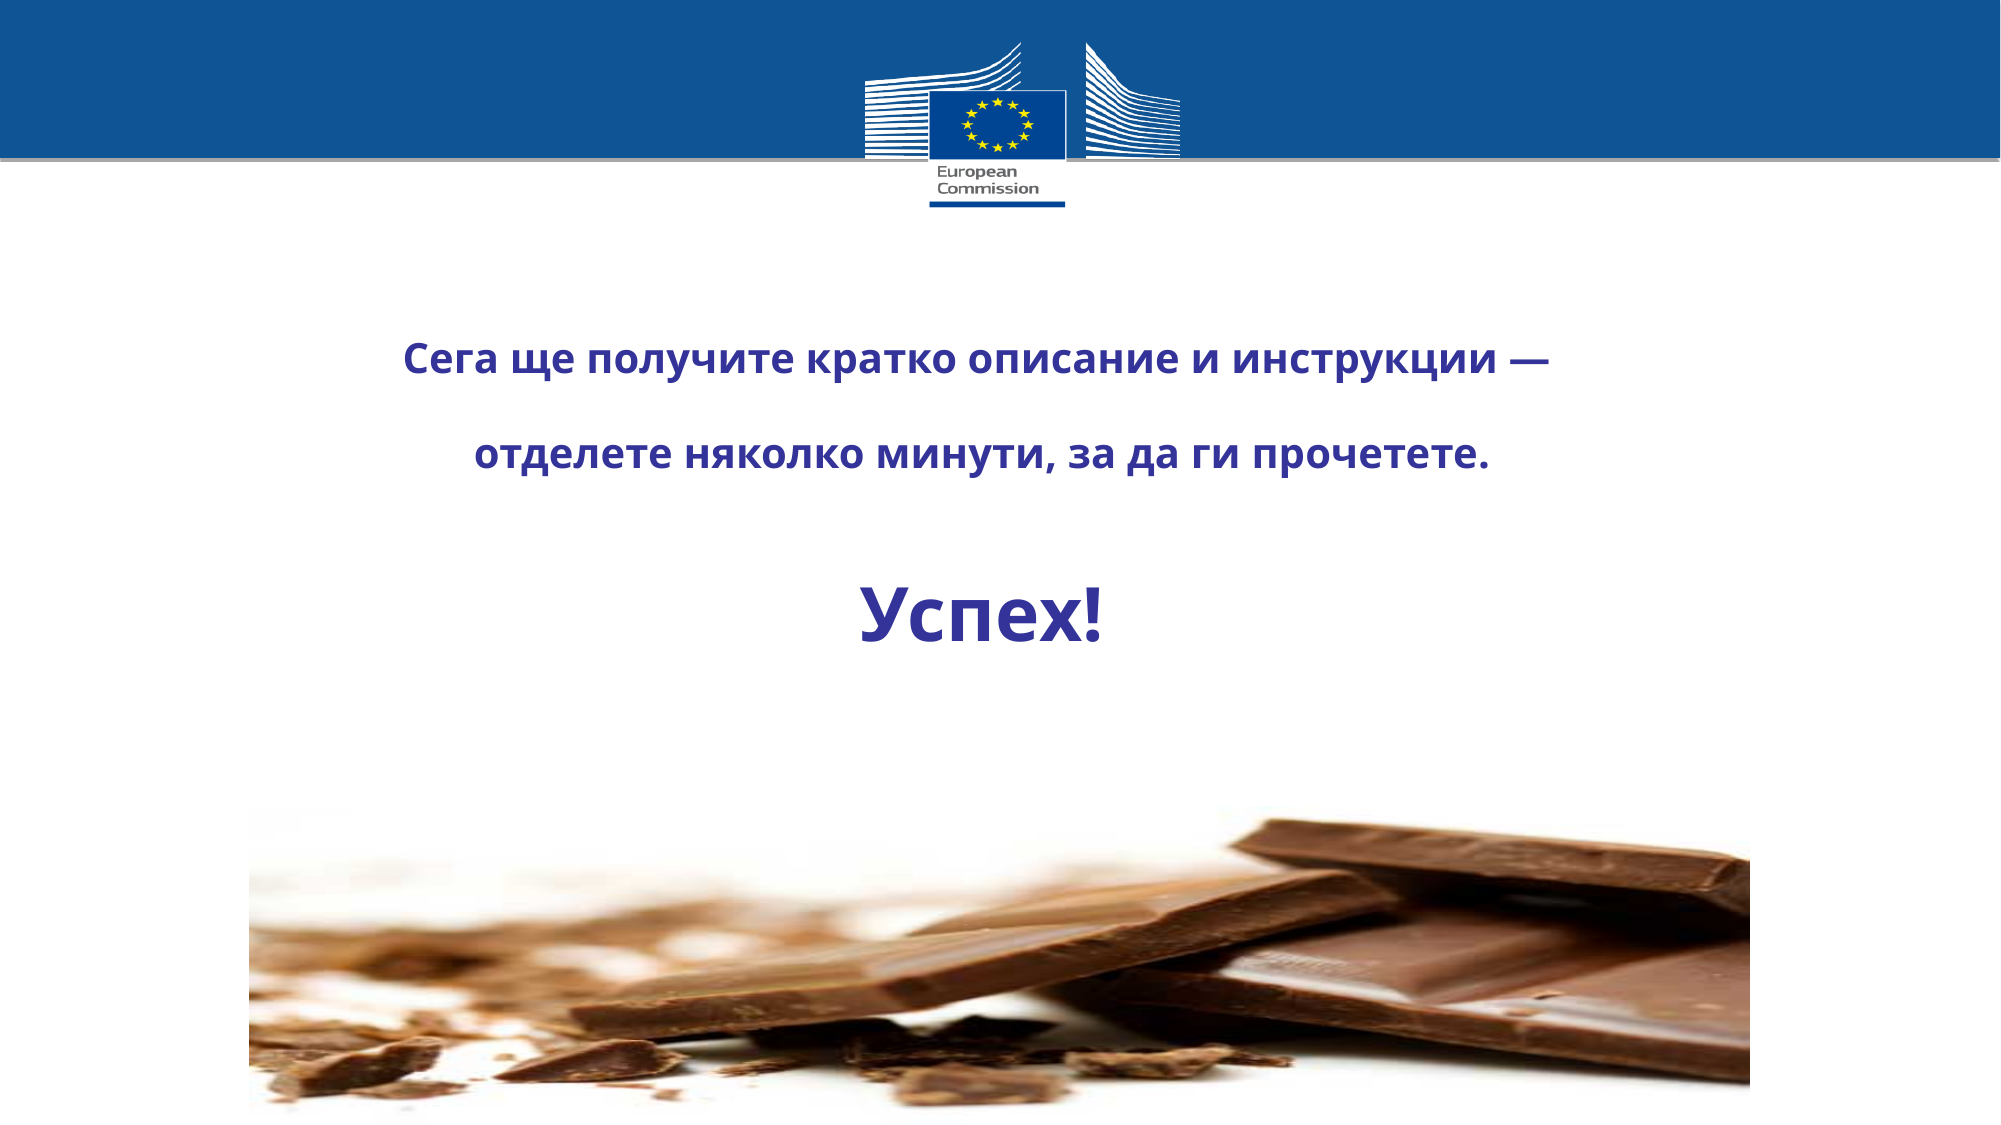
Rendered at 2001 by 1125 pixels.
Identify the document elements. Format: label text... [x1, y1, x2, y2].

picture [249, 806, 1750, 1125]
text_box Сега ще получите кратко описание и инструкции — отделете няколко минути, за да ги прочетете. Успех! [255, 242, 1650, 806]
